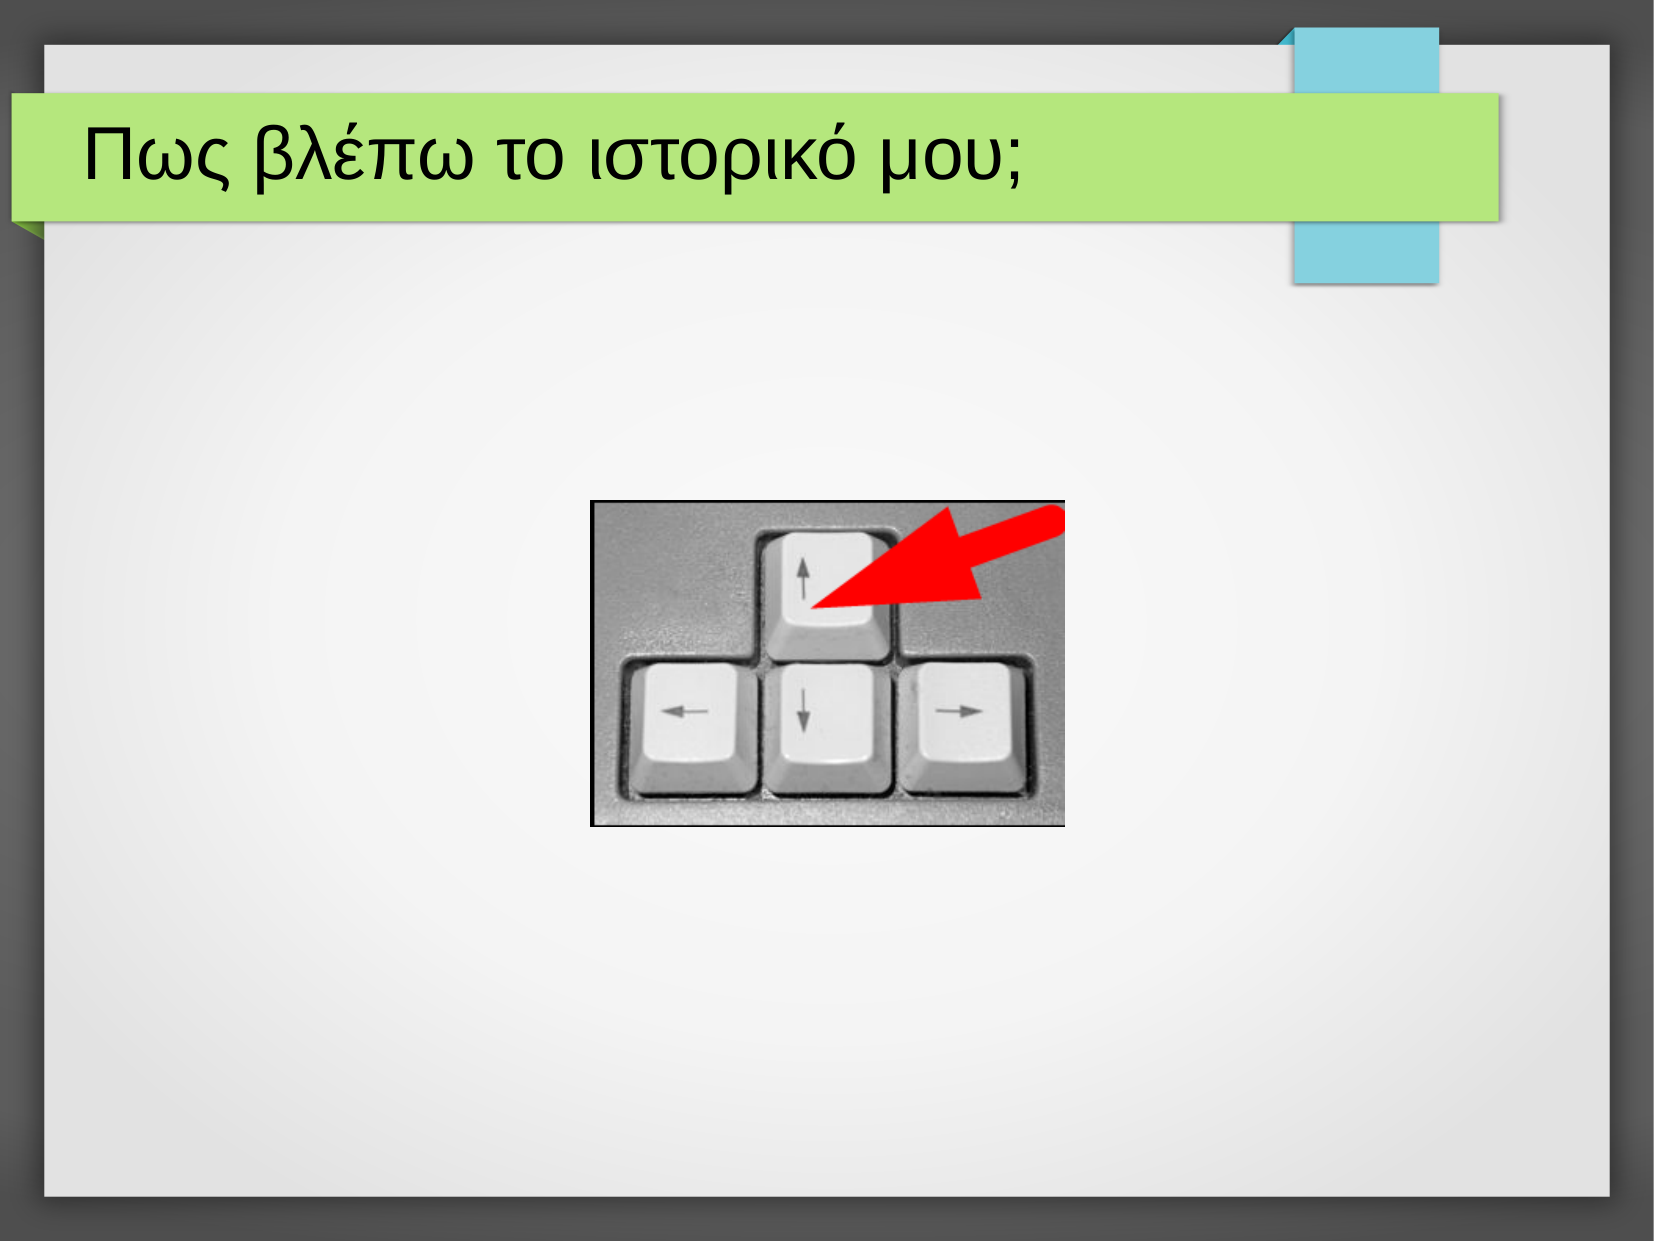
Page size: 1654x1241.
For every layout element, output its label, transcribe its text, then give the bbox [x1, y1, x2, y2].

title Πως βλέπω το ιστορικό μου; [82, 94, 1264, 213]
picture [0, 0, 1654, 1241]
